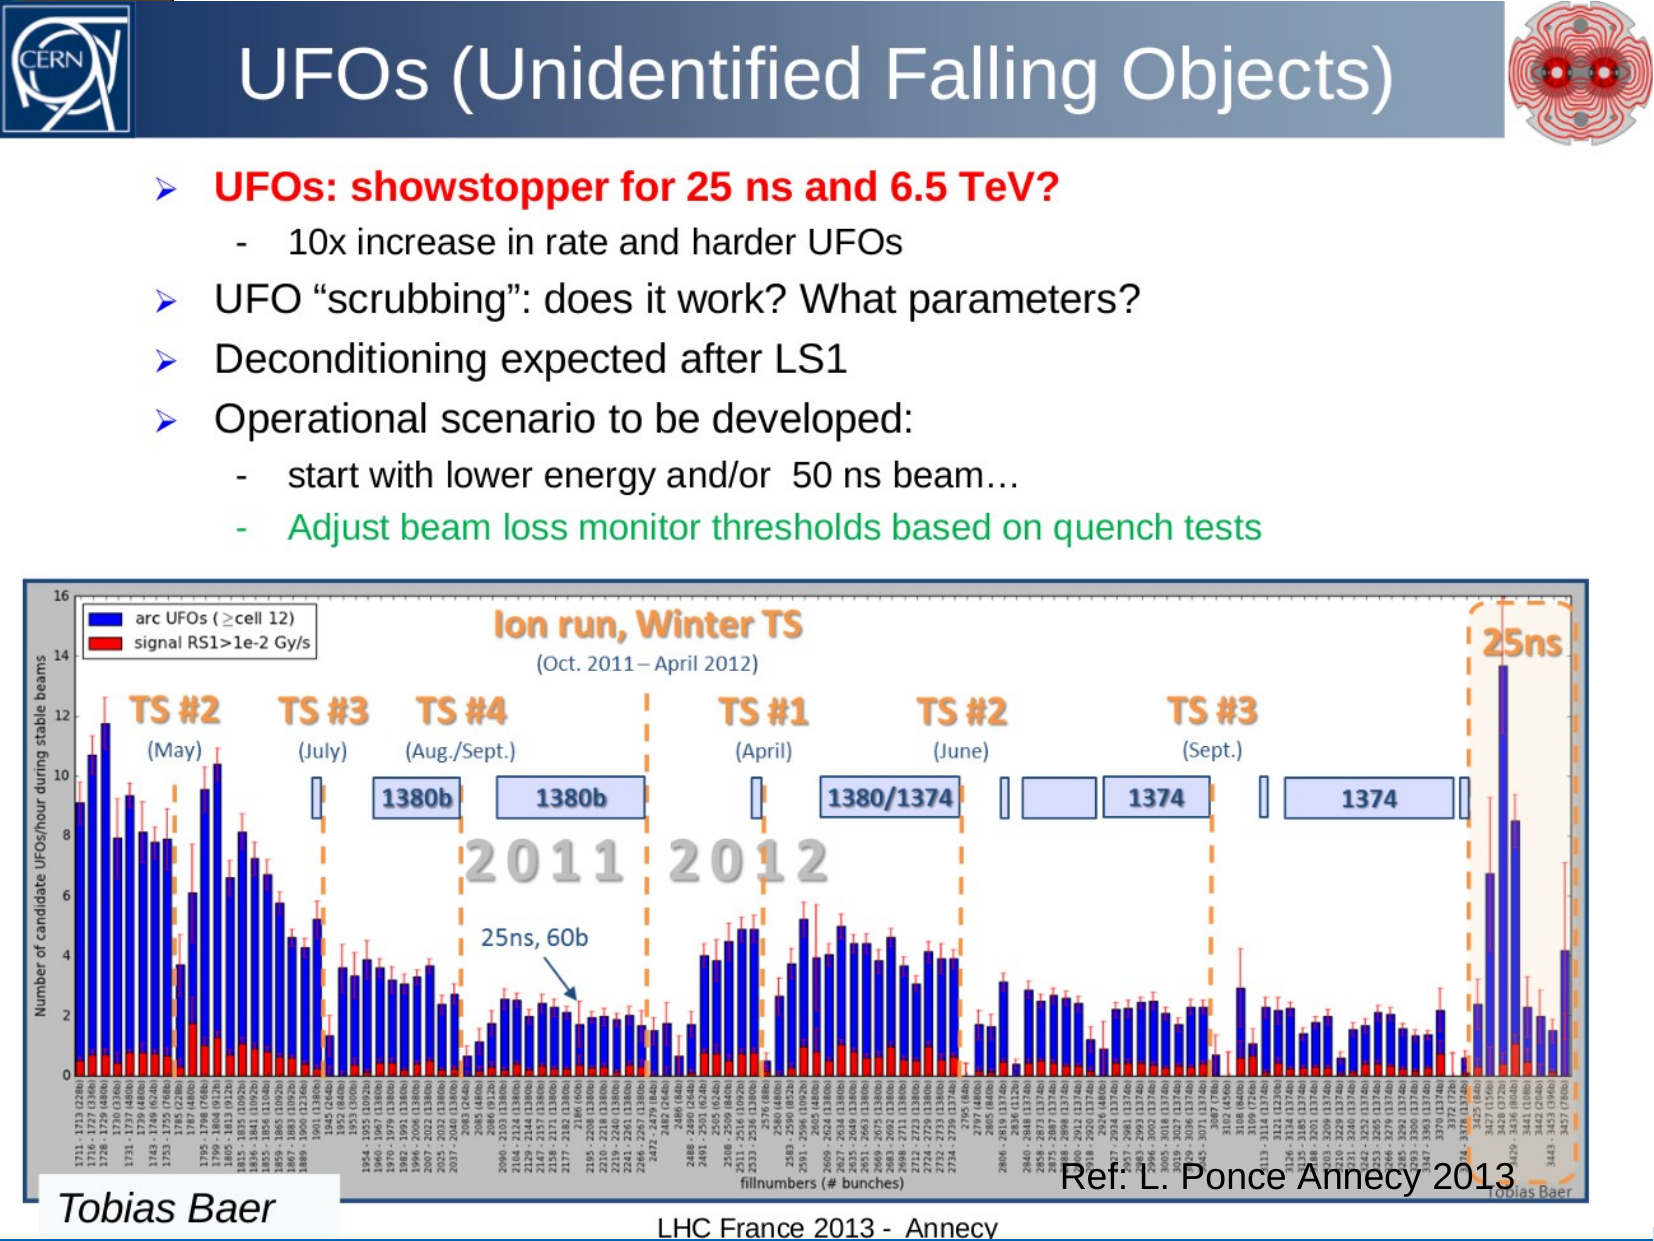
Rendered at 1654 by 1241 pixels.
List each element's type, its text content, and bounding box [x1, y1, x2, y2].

text_box Ref: L. Ponce Annecy 2013 [1044, 1142, 1613, 1200]
picture [0, 0, 1653, 1239]
